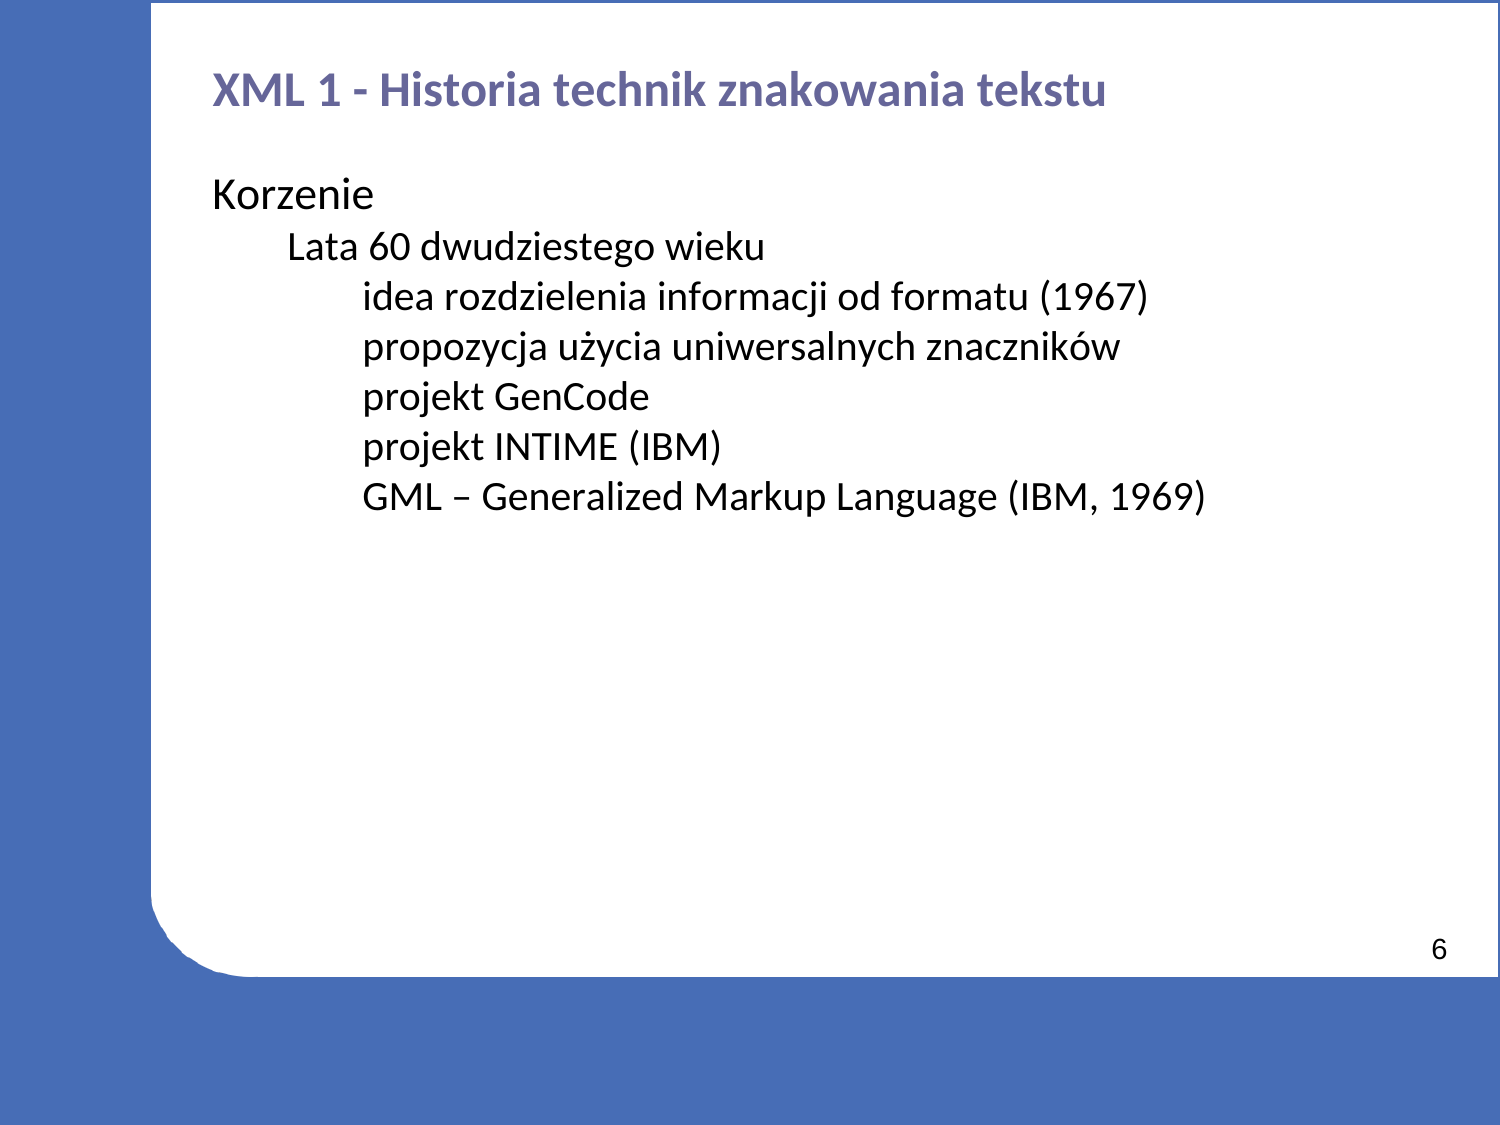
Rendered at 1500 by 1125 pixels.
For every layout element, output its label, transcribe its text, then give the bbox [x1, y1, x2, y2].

picture [0, 0, 1500, 1125]
title XML 1 - Historia technik znakowania tekstu [212, 24, 1447, 164]
list Korzenie Lata 60 dwudziestego wieku idea rozdzielenia informacji od formatu (1967) propozycja użycia uniwersalnych znaczników projekt GenCode projekt INTIME (IBM) GML – Generalized Markup Language (IBM, 1969) [212, 174, 1448, 911]
